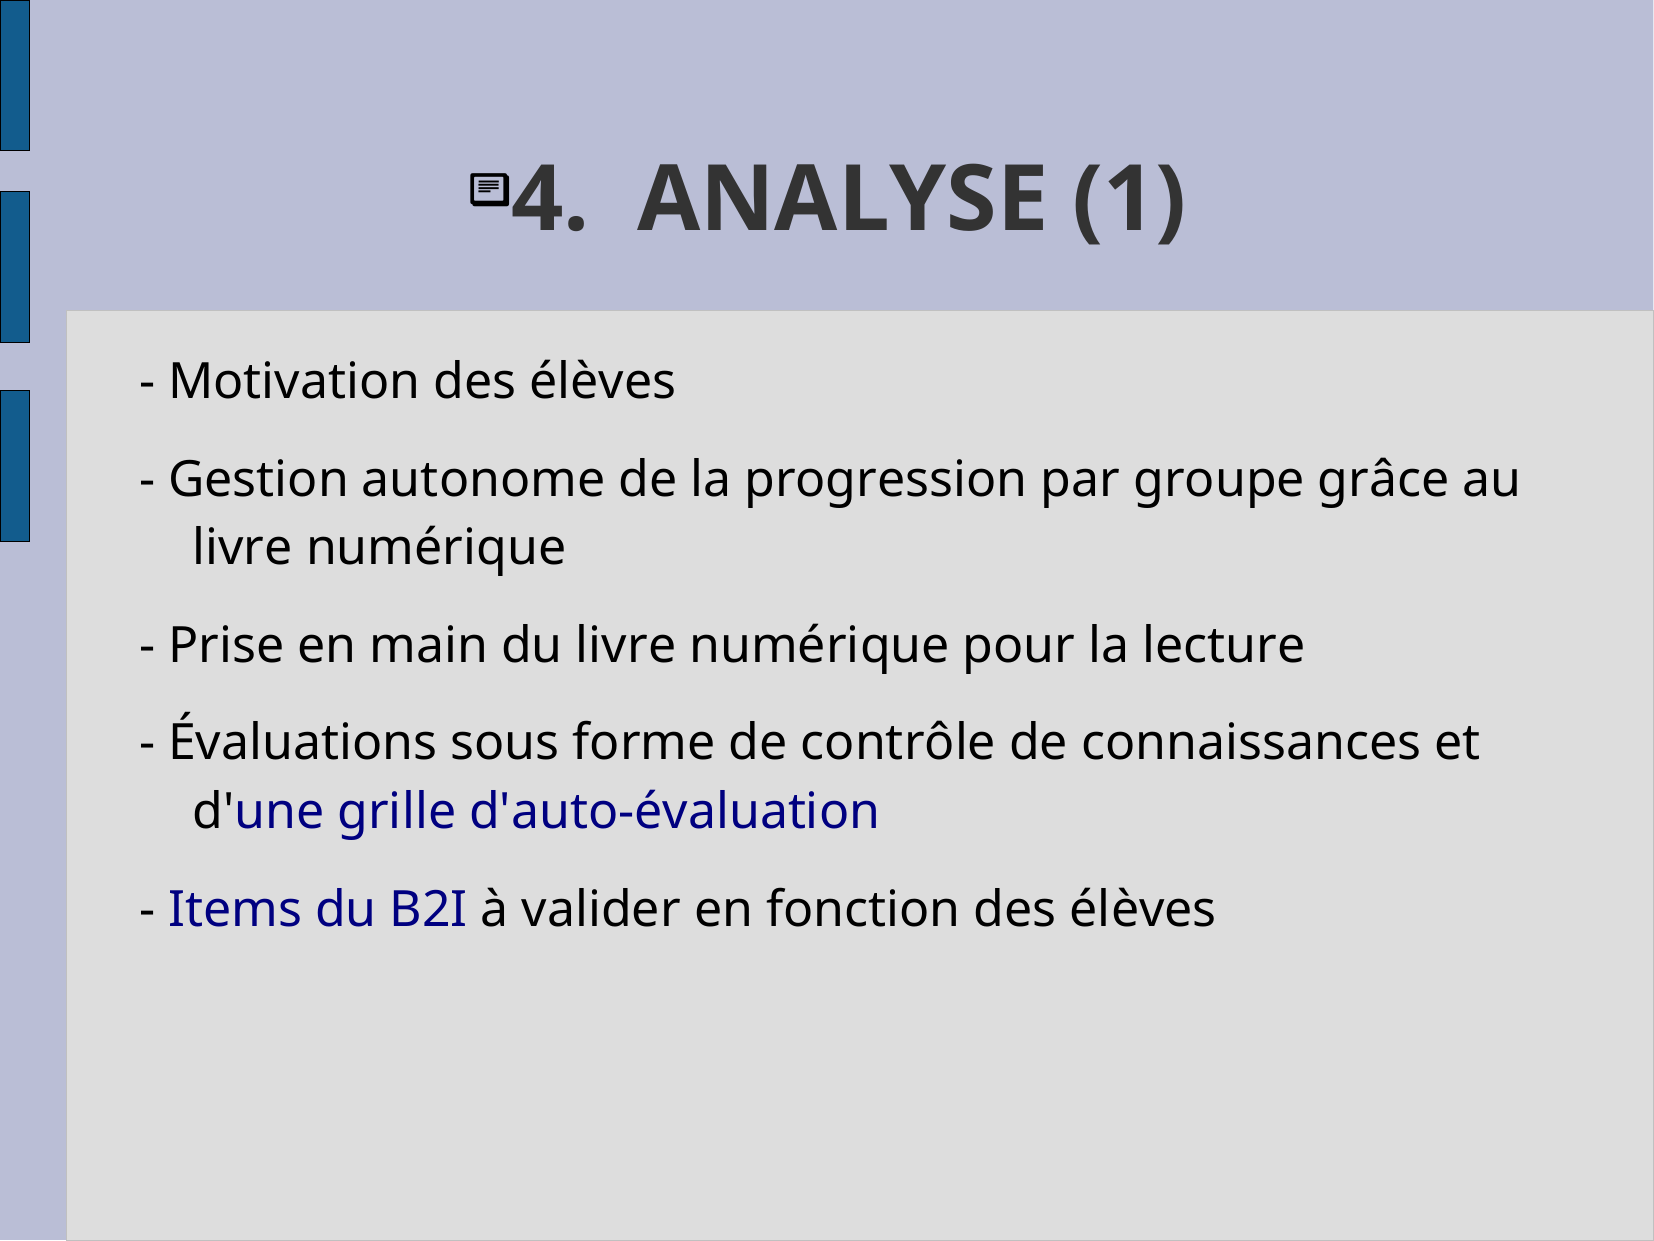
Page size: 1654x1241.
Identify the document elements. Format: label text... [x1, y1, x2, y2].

title 4. ANALYSE (1) [121, 91, 1534, 299]
list - Motivation des élèves - Gestion autonome de la progression par groupe grâce au livre numérique - Prise en main du livre numérique pour la lecture - Évaluations sous forme de contrôle de connaissances et d'une grille d'auto-évaluation - Items du B2I à valider en fonction des élèves [121, 344, 1534, 1127]
